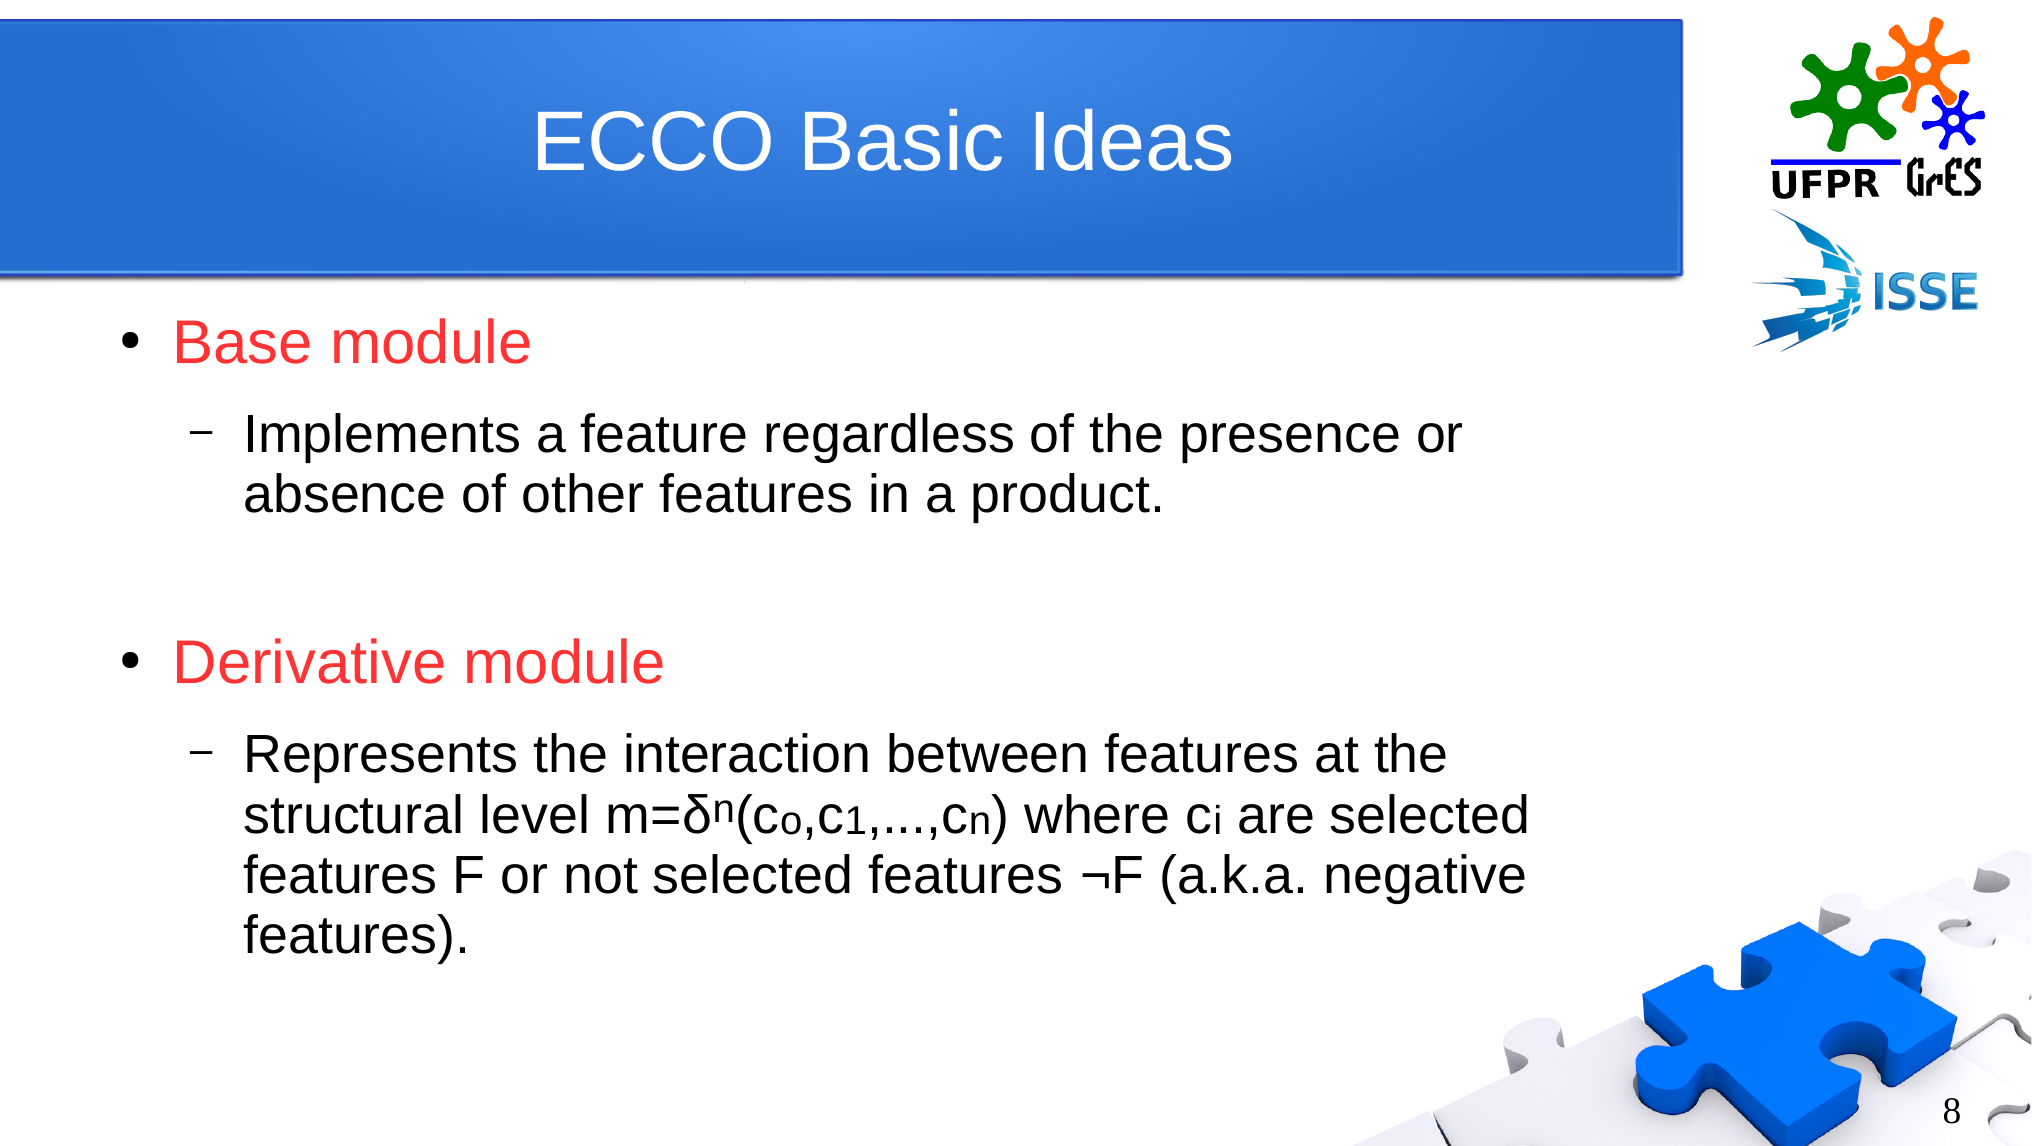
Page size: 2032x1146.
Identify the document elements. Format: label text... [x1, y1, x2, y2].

picture [1771, 17, 1985, 199]
list Base module Implements a feature regardless of the presence or absence of other features in a product. Derivative module Represents the interaction between features at the structural level m=δn(co,c1,...,cn) where ci are selected features F or not selected features ¬F (a.k.a. negative features). [101, 307, 1619, 972]
picture [1736, 200, 1997, 366]
title ECCO Basic Ideas [101, 45, 1666, 237]
picture [0, 19, 1689, 284]
picture [1334, 753, 2032, 1146]
